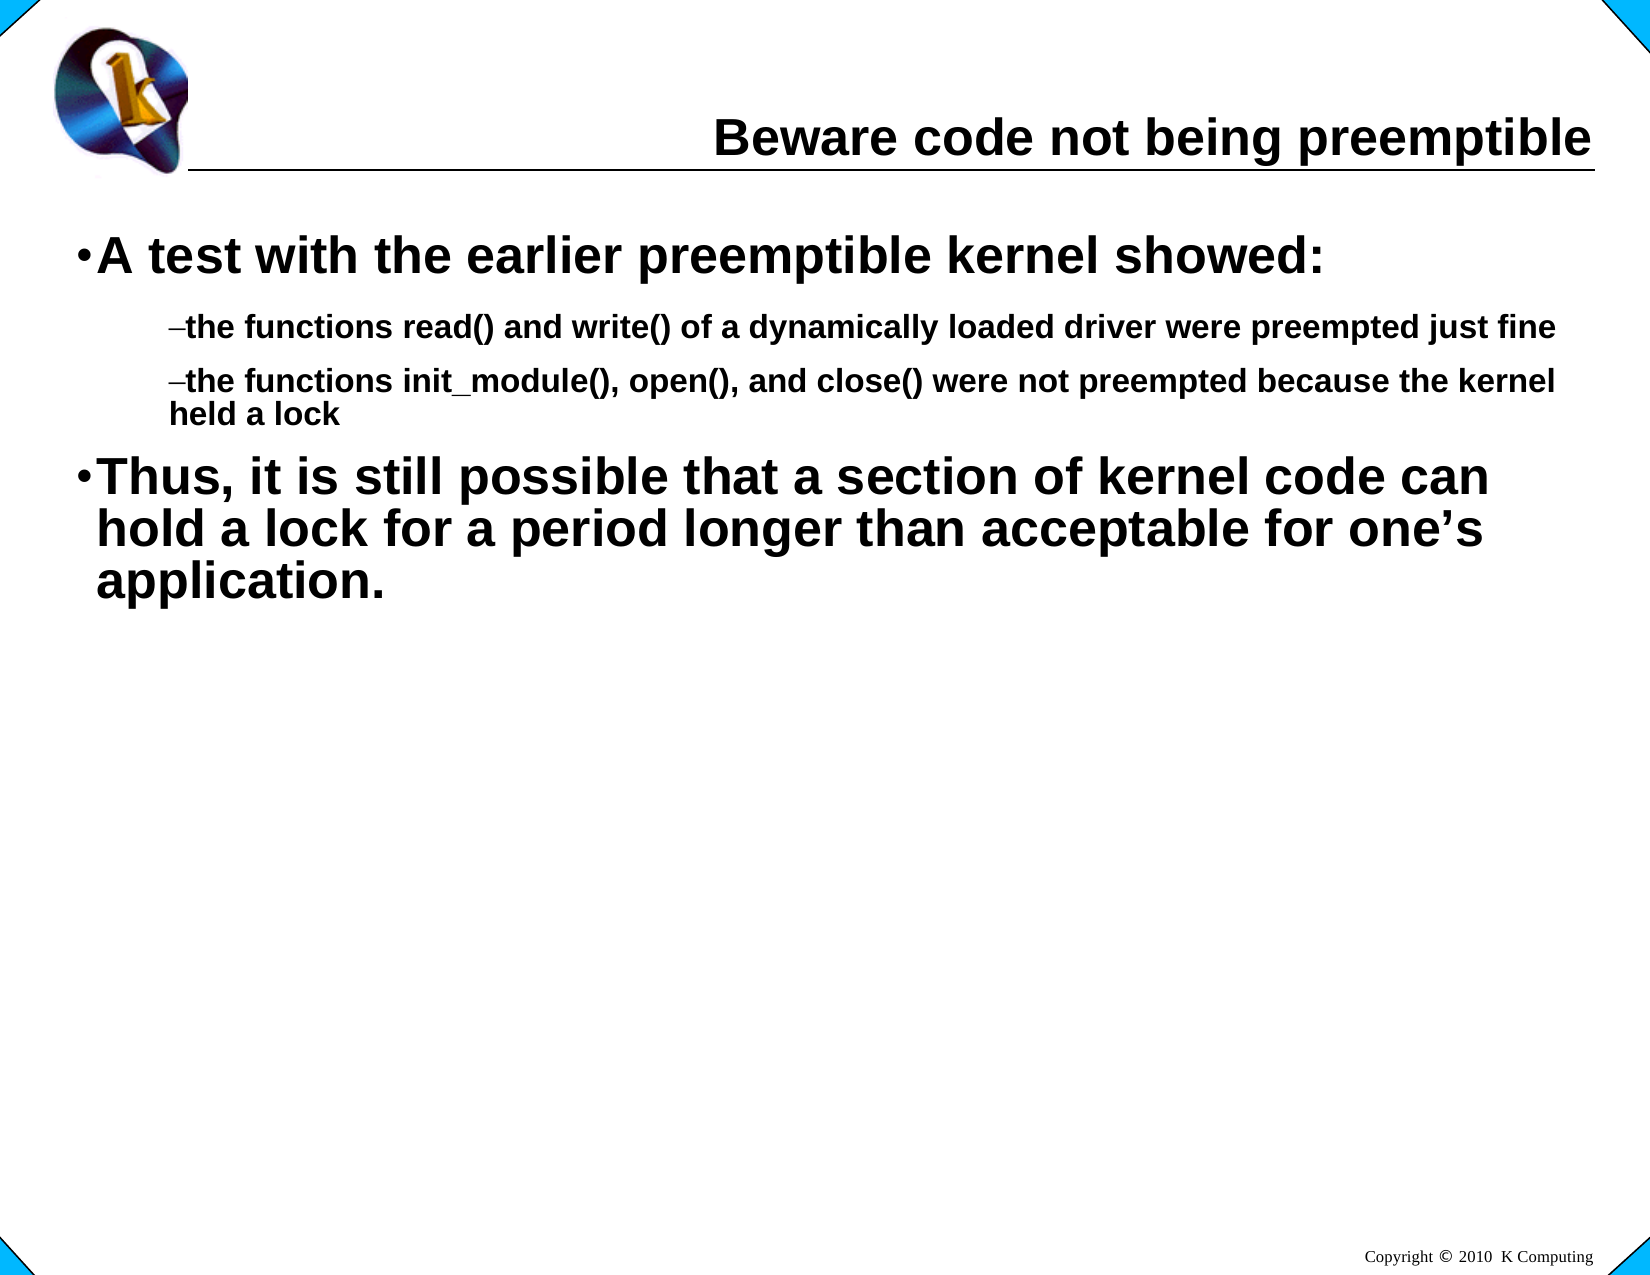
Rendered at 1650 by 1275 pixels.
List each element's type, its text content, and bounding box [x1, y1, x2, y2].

picture [53, 17, 188, 188]
title Beware code not being preemptible [387, 28, 1601, 246]
list A test with the earlier preemptible kernel showed: the functions read() and write() of a dynamically loaded driver were preempted just fine the functions init_module(), open(), and close() were not preempted because the kernel held a lock Thus, it is still possible that a section of kernel code can hold a lock for a period longer than acceptable for one’s application. [62, 225, 1588, 713]
